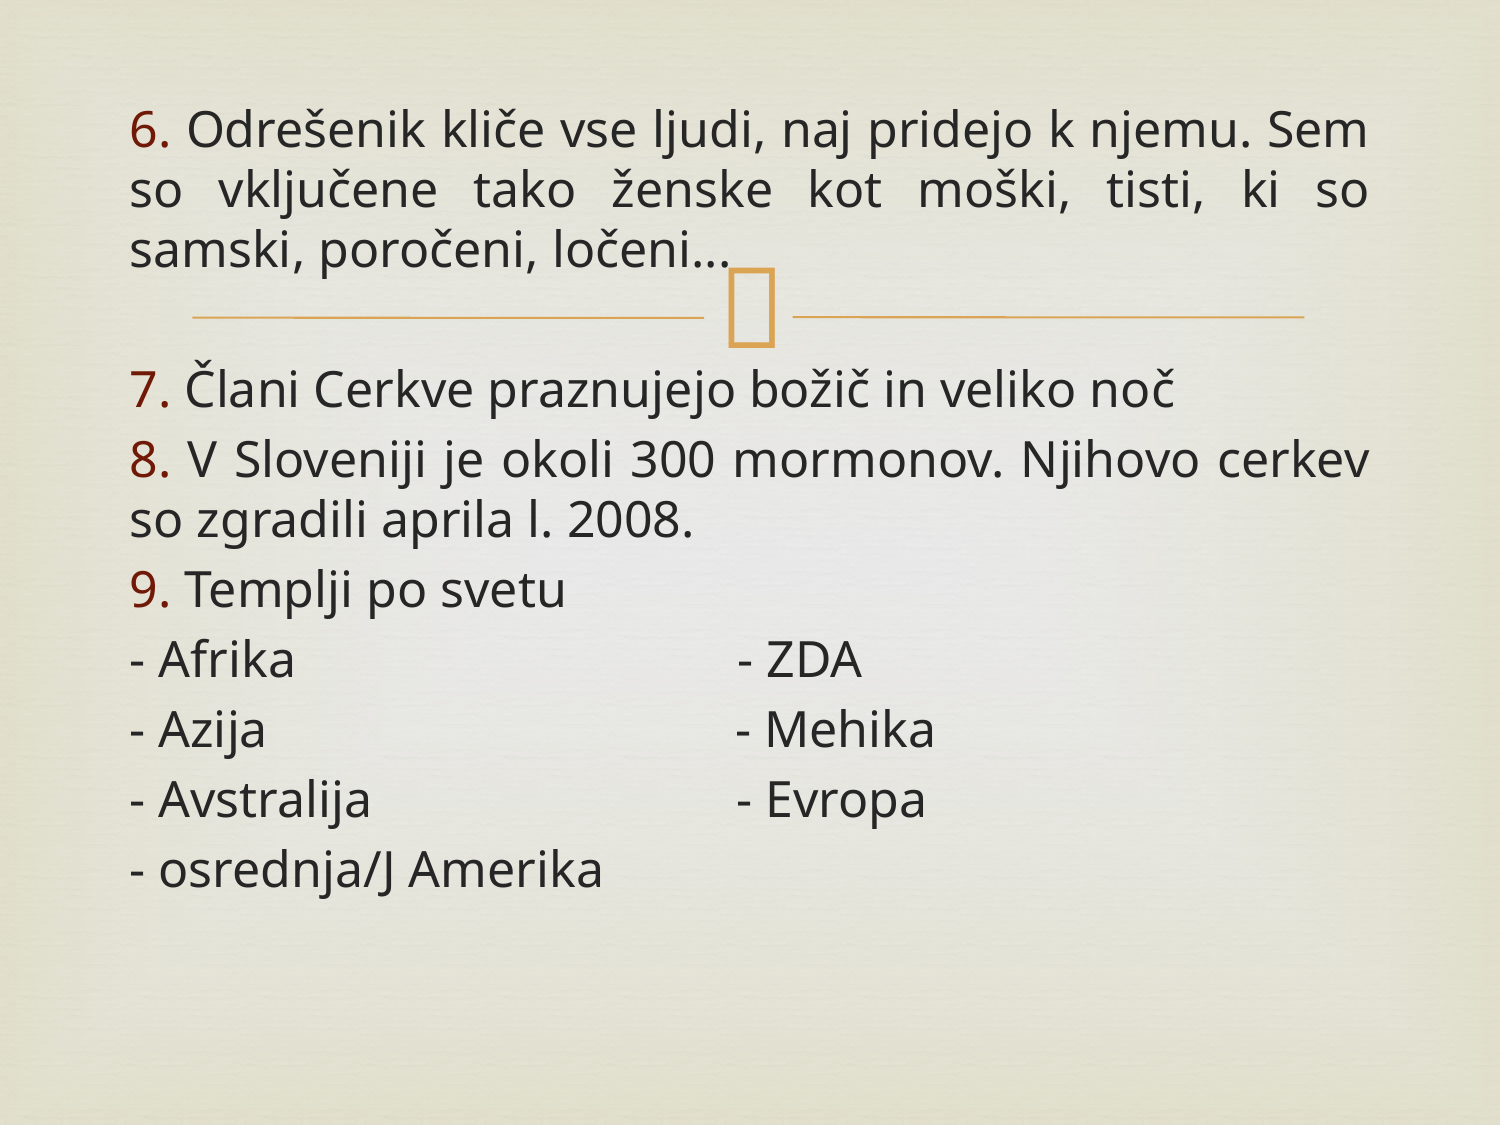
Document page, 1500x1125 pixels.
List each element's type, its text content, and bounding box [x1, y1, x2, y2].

list 6. Odrešenik kliče vse ljudi, naj pridejo k njemu. Sem so vključene tako ženske kot moški, tisti, ki so samski, poročeni, ločeni... 7. Člani Cerkve praznujejo božič in veliko noč 8. V Sloveniji je okoli 300 mormonov. Njihovo cerkev so zgradili aprila l. 2008. 9. Templji po svetu - Afrika - ZDA - Azija - Mehika - Avstralija - Evropa - osrednja/J Amerika [114, 90, 1386, 1005]
